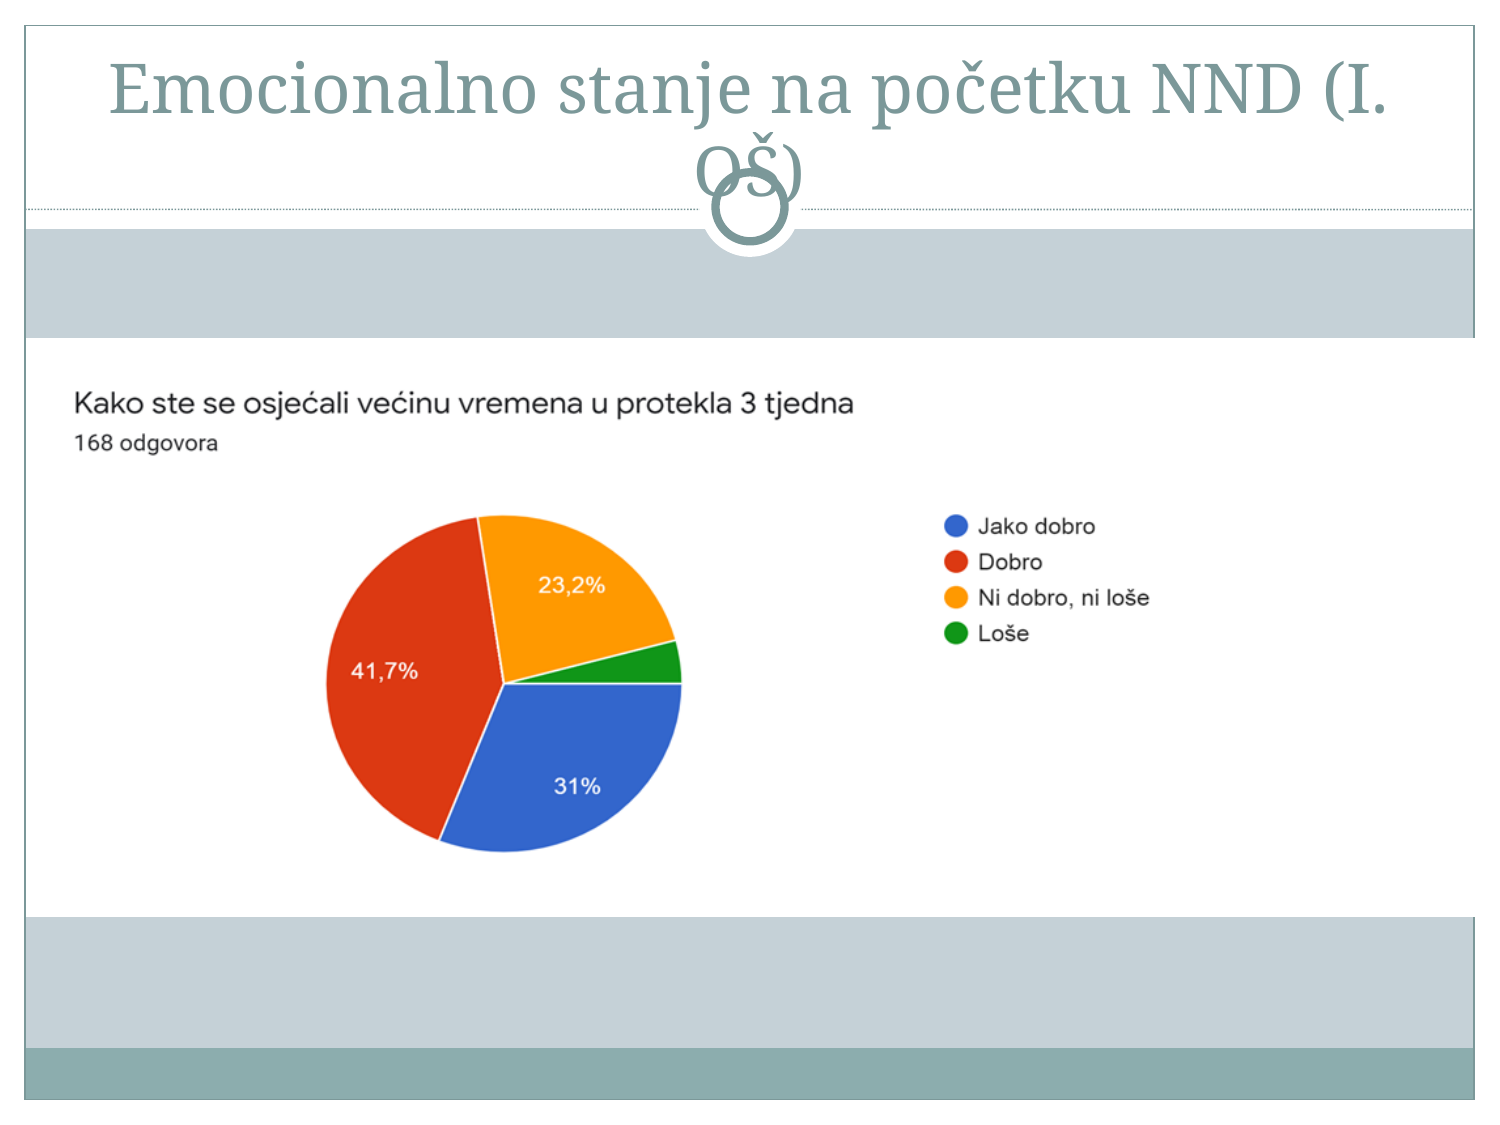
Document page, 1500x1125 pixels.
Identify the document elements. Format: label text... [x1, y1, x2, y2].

title Emocionalno stanje na početku NND (I. OŠ) [49, 37, 1450, 162]
picture [26, 338, 1478, 917]
